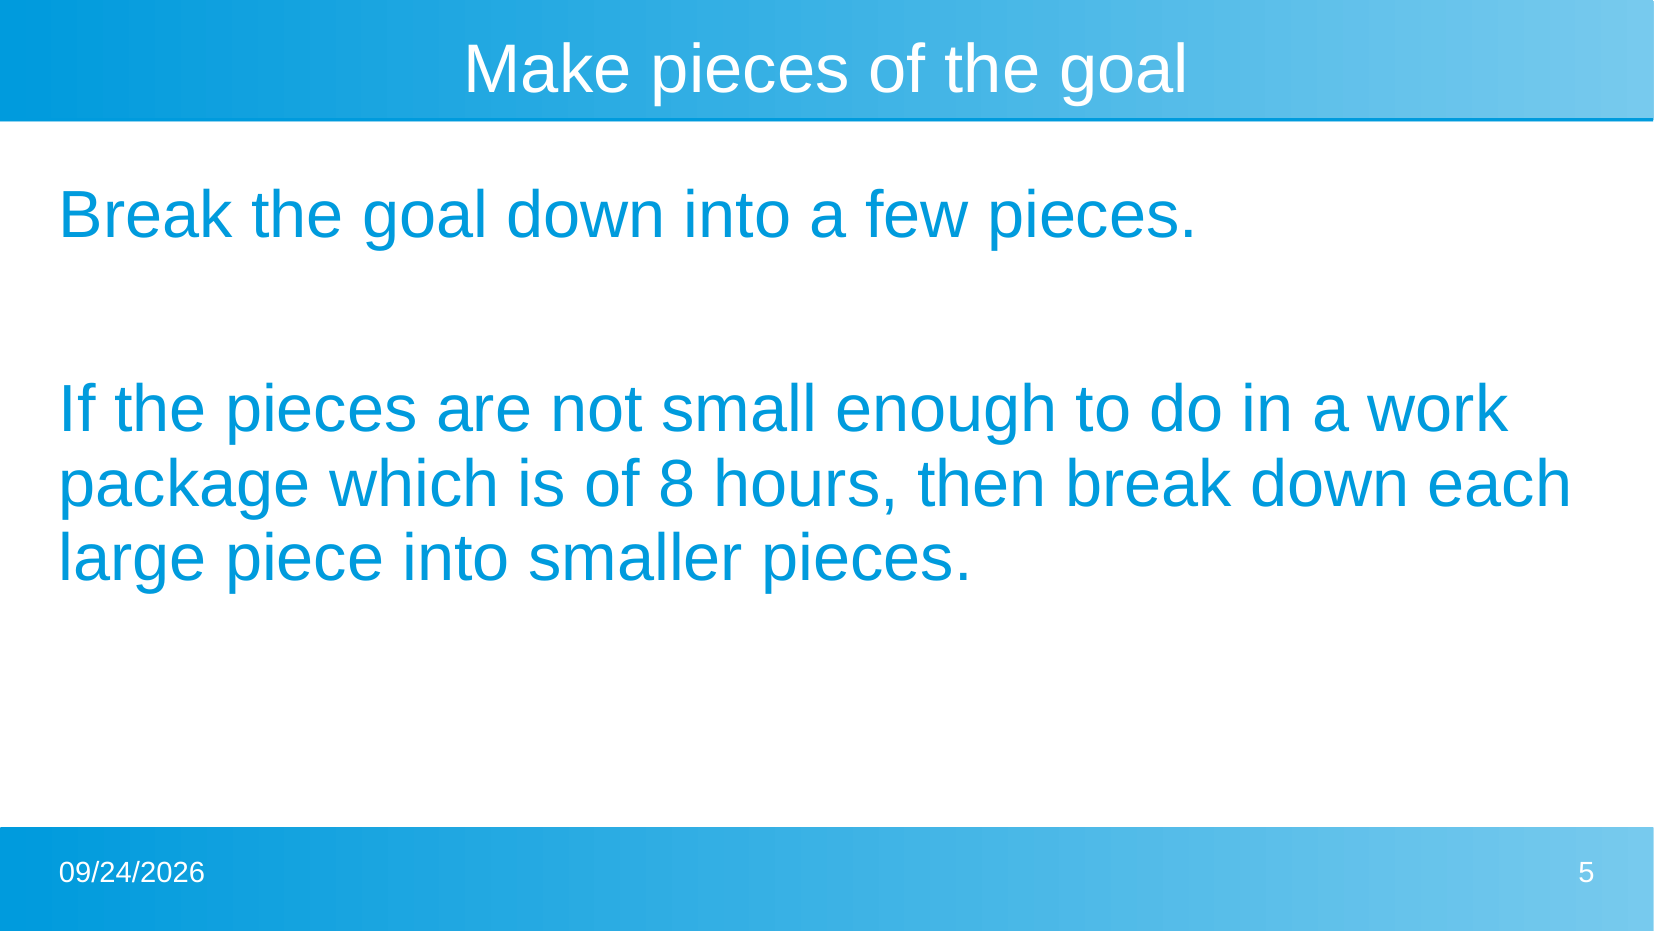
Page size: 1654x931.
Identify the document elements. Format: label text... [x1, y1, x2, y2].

title Make pieces of the goal [59, 29, 1595, 108]
list Break the goal down into a few pieces. If the pieces are not small enough to do in a work package which is of 8 hours, then break down each large piece into smaller pieces. [59, 177, 1595, 768]
